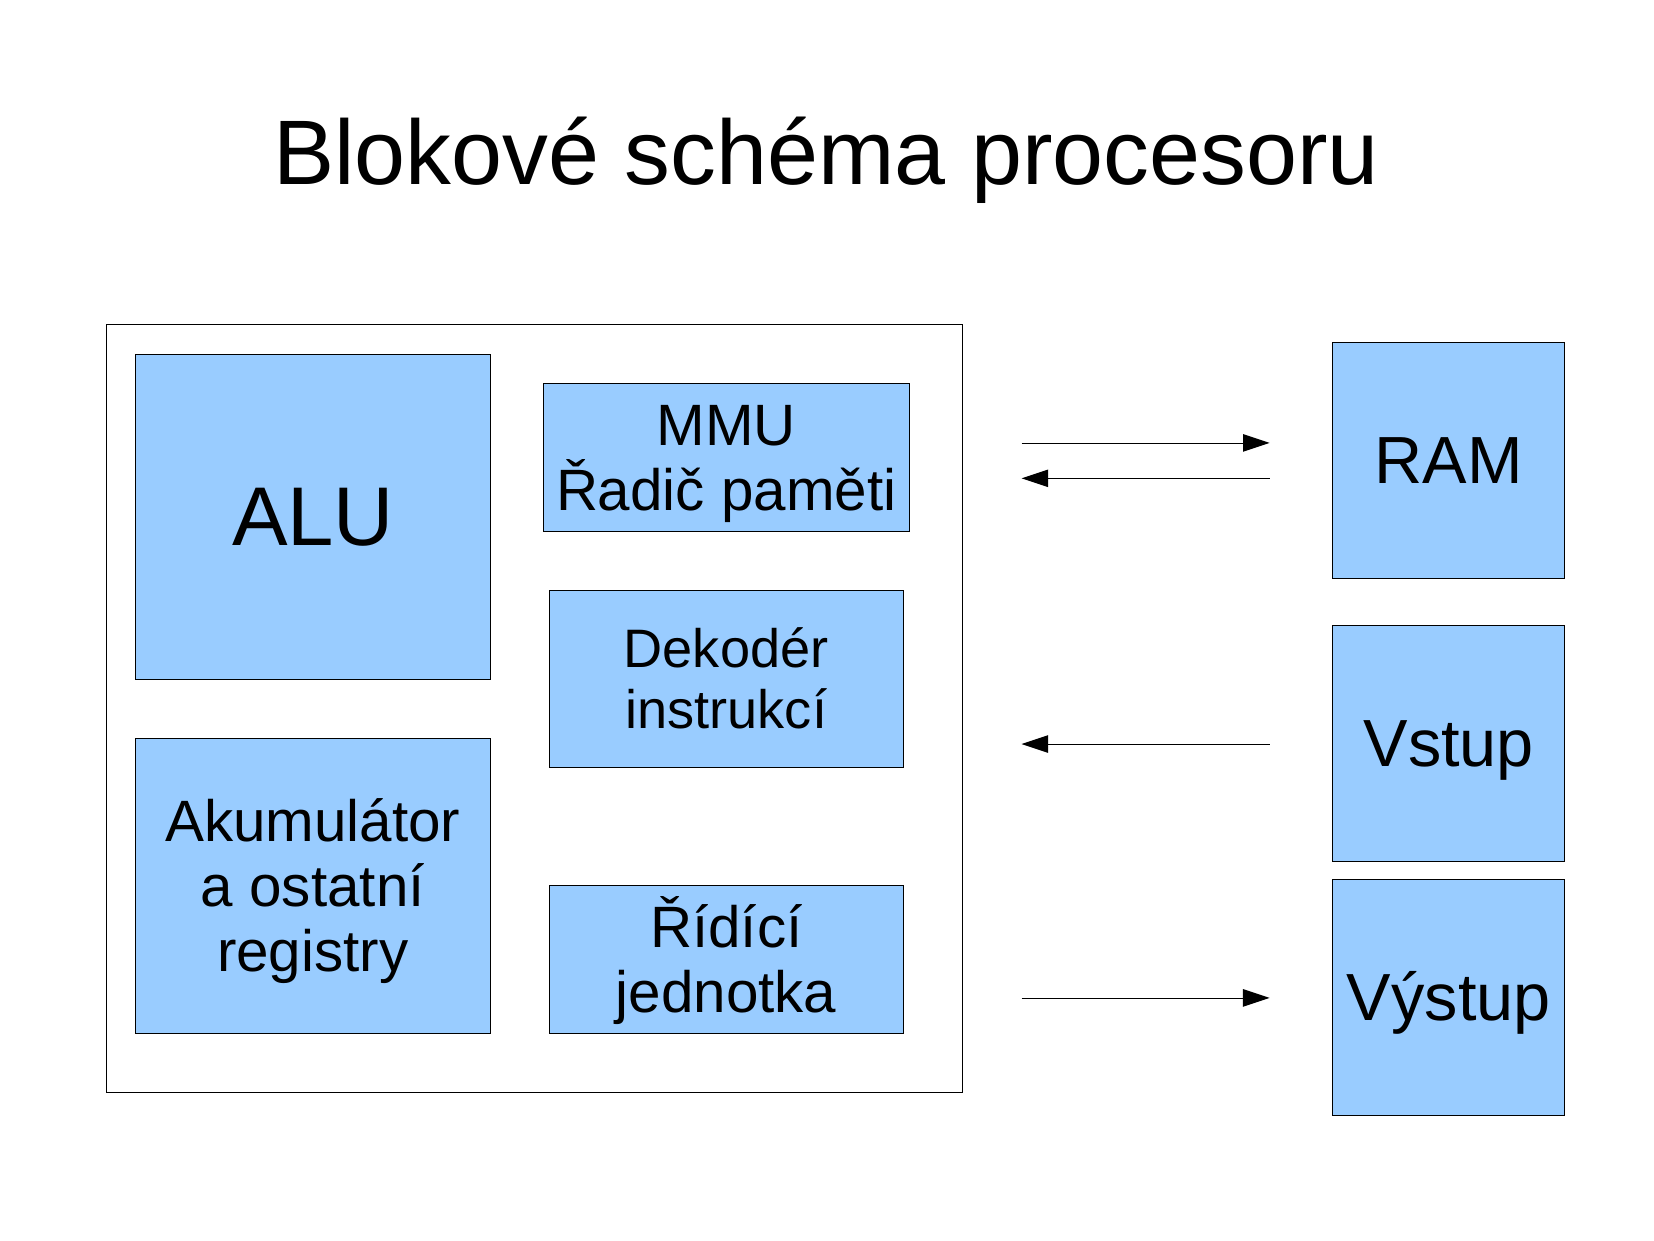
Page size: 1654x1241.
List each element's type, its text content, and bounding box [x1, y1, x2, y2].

text_box MMU Řadič paměti [543, 383, 910, 532]
text_box Dekodér instrukcí [549, 590, 904, 768]
text_box ALU [135, 354, 491, 680]
text_box Výstup [1332, 879, 1565, 1116]
text_box Akumulátor a ostatní registry [135, 738, 491, 1034]
text_box Řídící jednotka [549, 885, 904, 1034]
text_box [106, 324, 963, 1093]
text_box Vstup [1332, 625, 1565, 862]
text_box RAM [1332, 342, 1565, 579]
title Blokové schéma procesoru [82, 0, 1571, 347]
